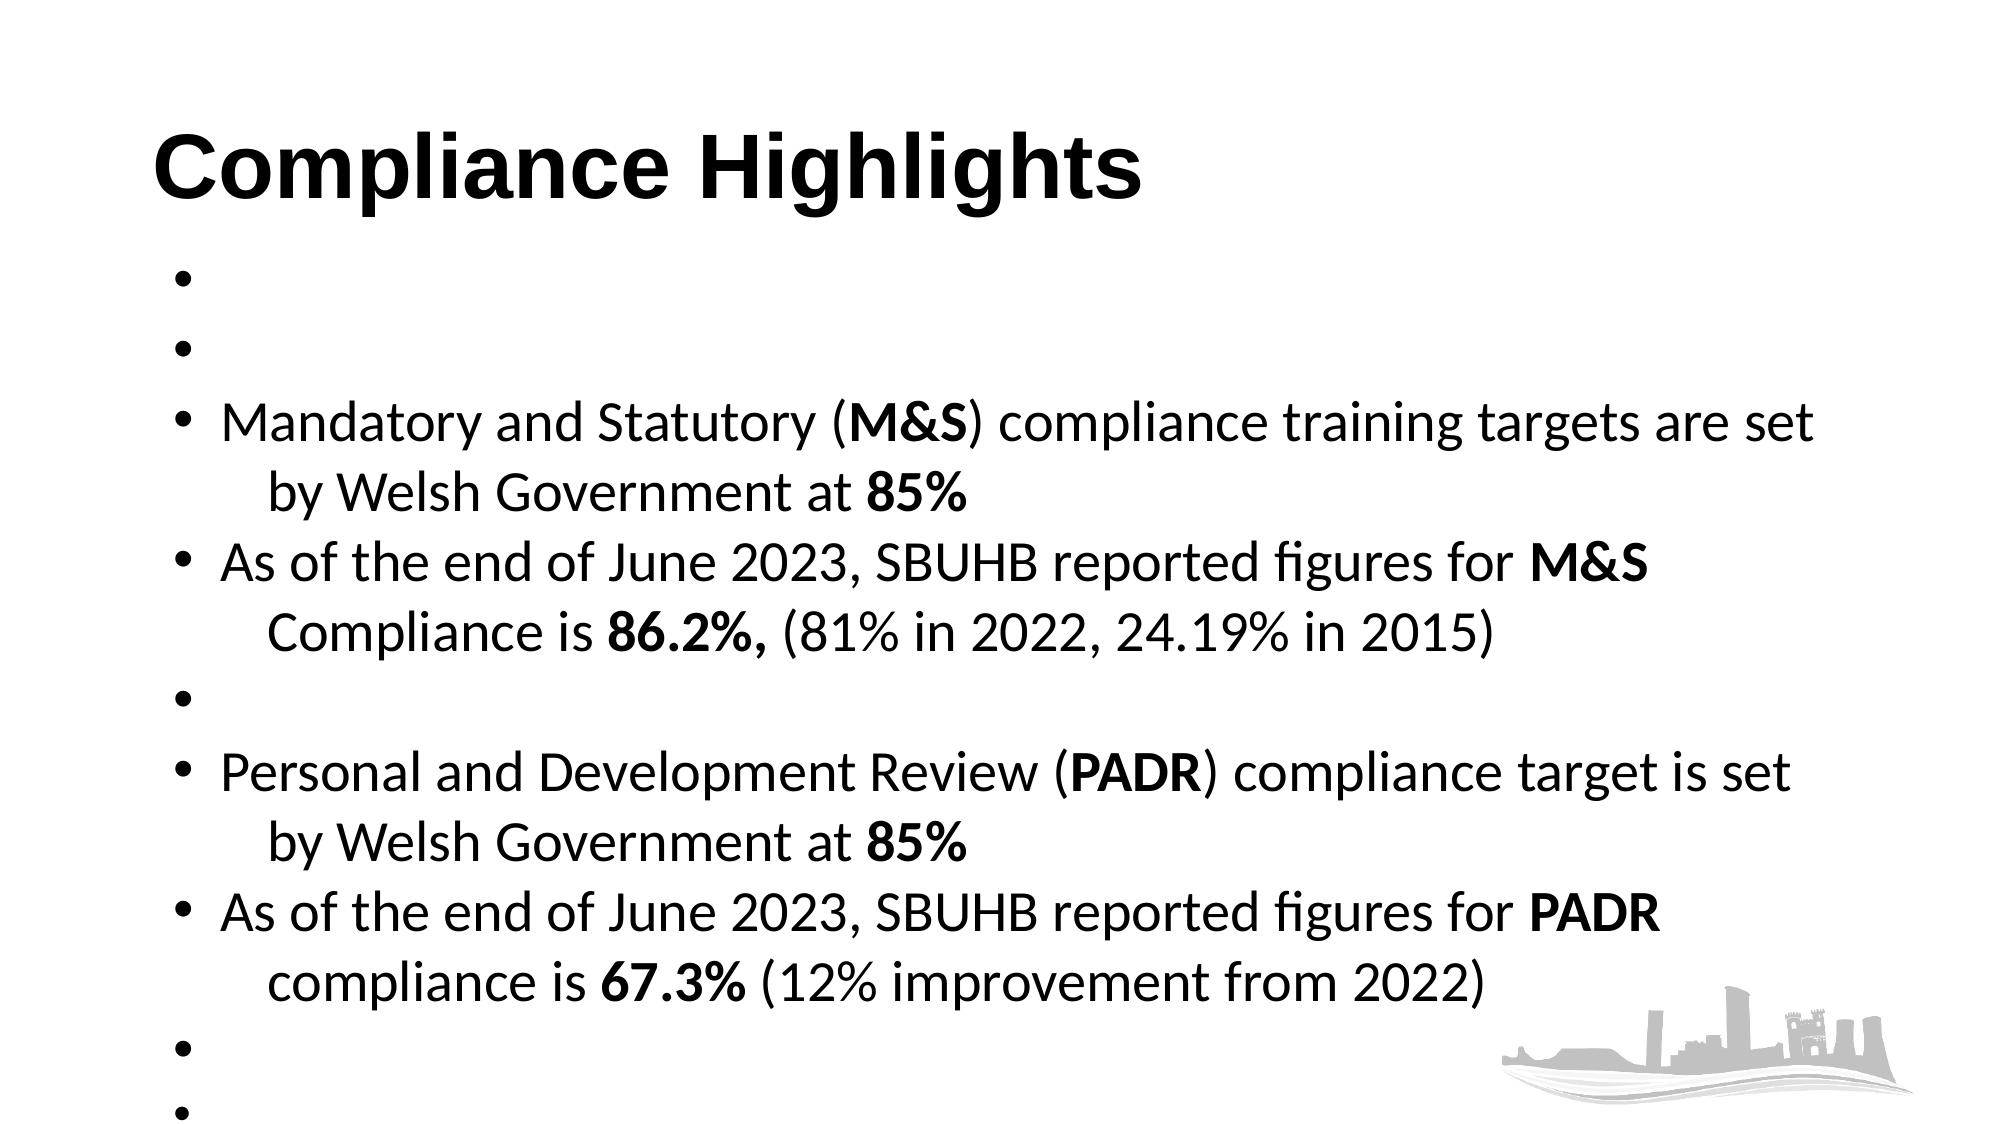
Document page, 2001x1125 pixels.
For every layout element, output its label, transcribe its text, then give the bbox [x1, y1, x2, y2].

text_box Mandatory and Statutory (M&S) compliance training targets are set by Welsh Government at 85% As of the end of June 2023, SBUHB reported figures for M&S Compliance is 86.2%, (81% in 2022, 24.19% in 2015) Personal and Development Review (PADR) compliance target is set by Welsh Government at 85% As of the end of June 2023, SBUHB reported figures for PADR compliance is 67.3% (12% improvement from 2022) [158, 236, 1863, 1125]
title Compliance Highlights [137, 59, 1863, 278]
